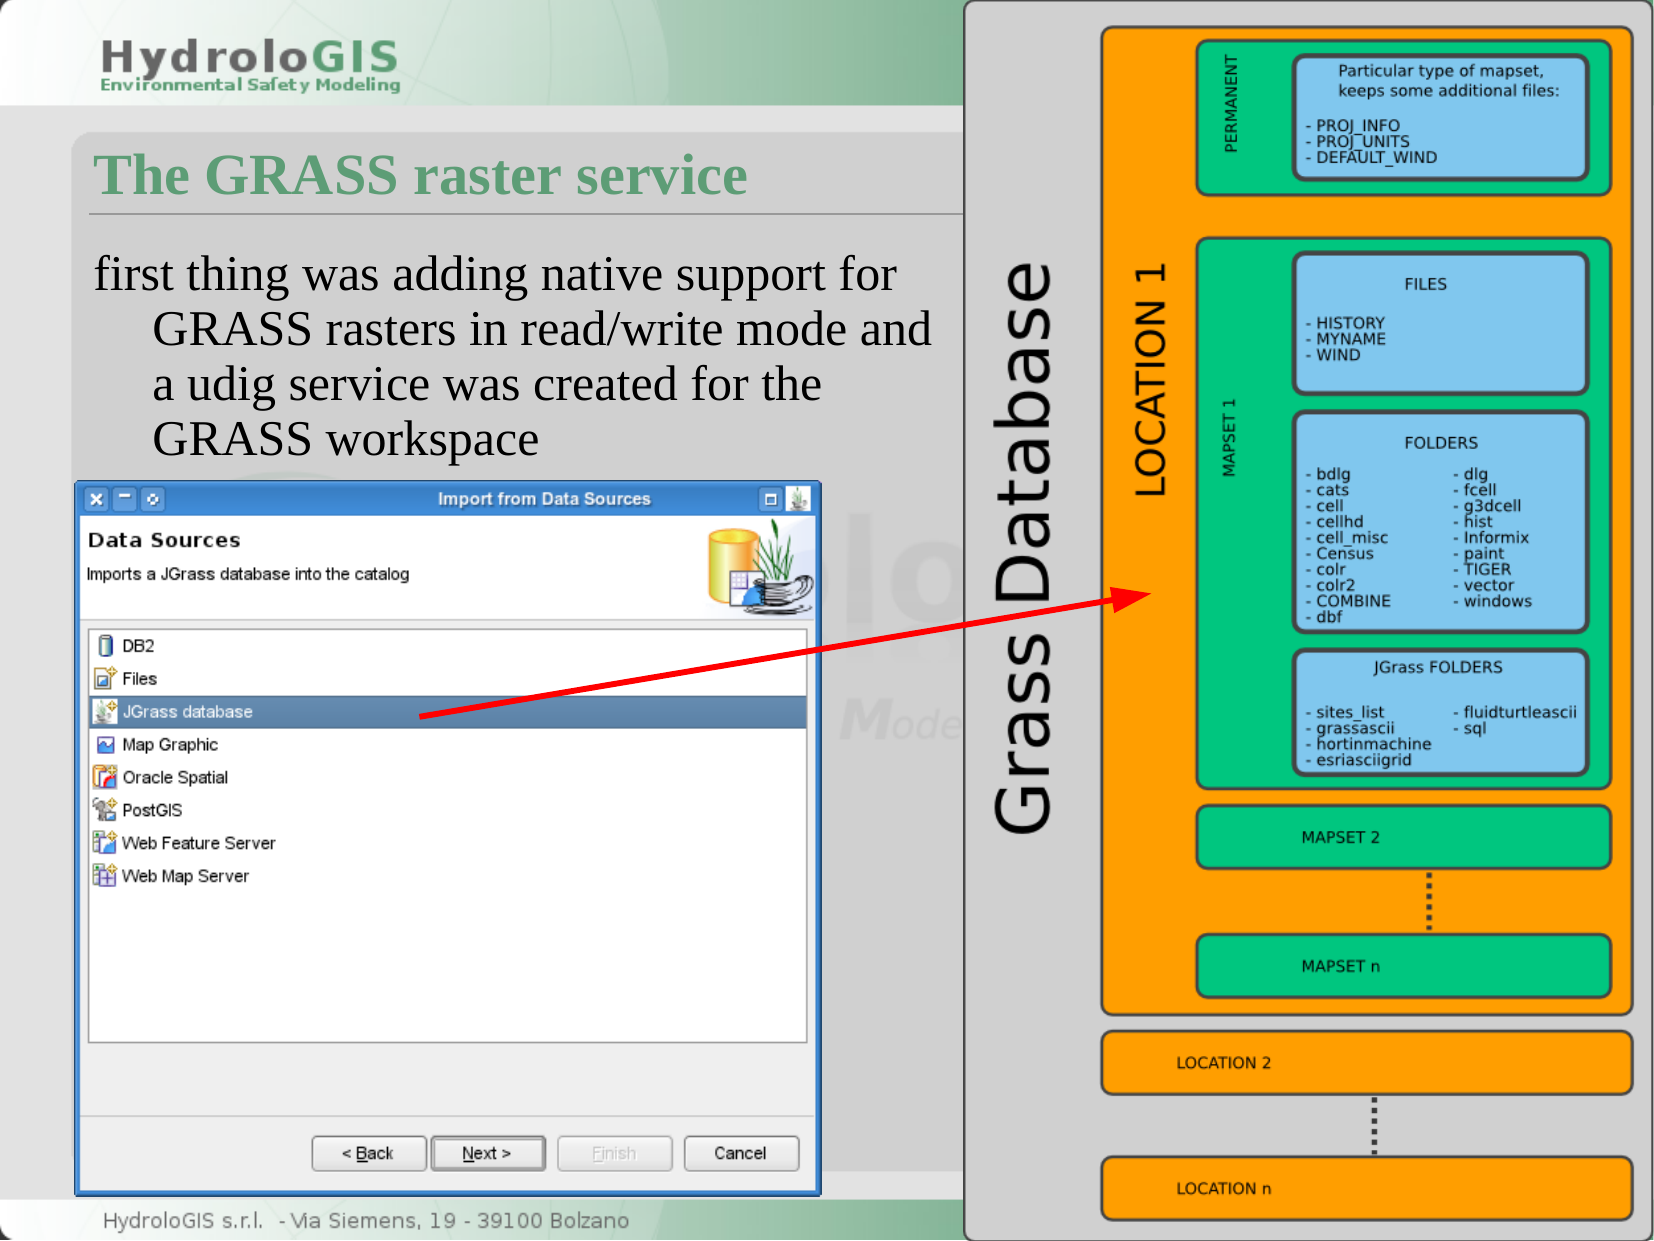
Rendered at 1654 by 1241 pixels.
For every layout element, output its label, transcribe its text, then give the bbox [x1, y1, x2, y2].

text_box first thing was adding native support for GRASS rasters in read/write mode and a udig service was created for the GRASS workspace [93, 245, 946, 473]
title The GRASS raster service [93, 134, 963, 215]
picture [0, 0, 1654, 1241]
